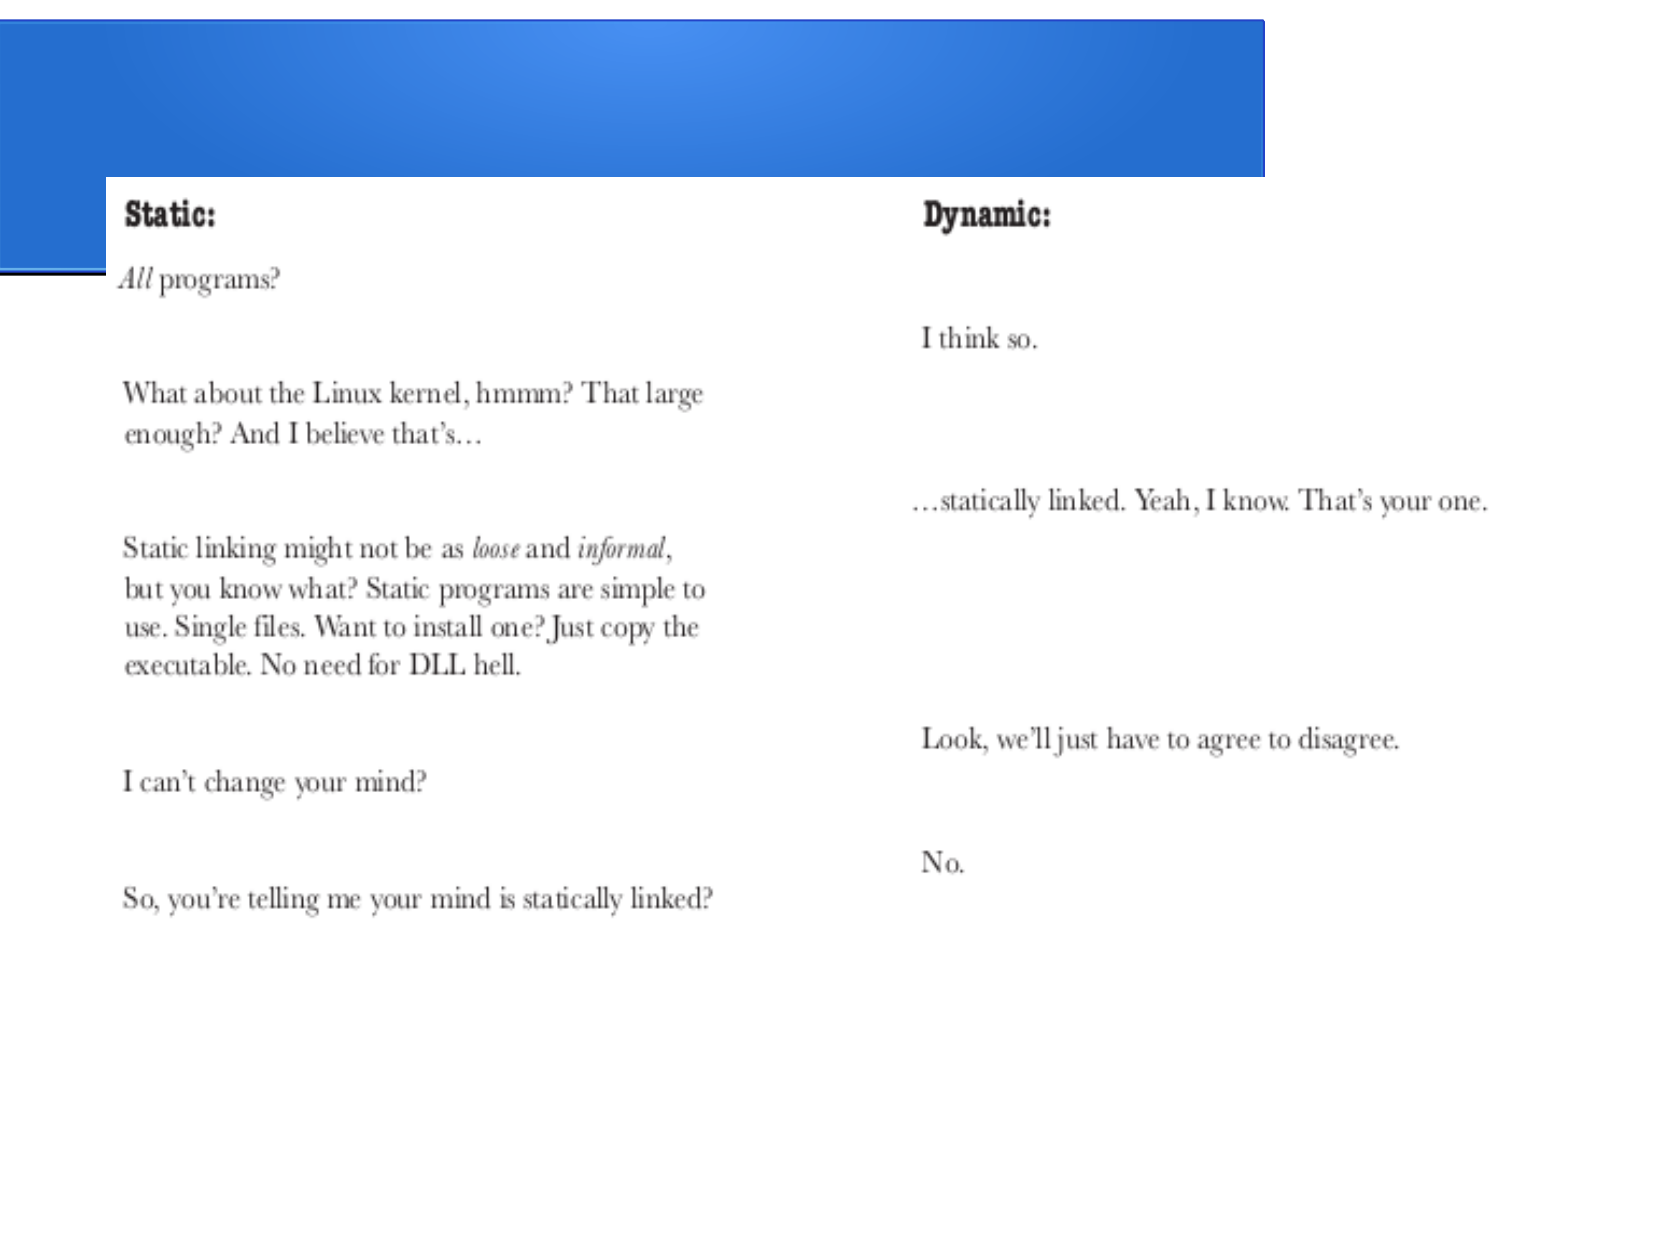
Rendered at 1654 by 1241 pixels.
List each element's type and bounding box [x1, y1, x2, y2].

picture [106, 177, 1512, 1028]
